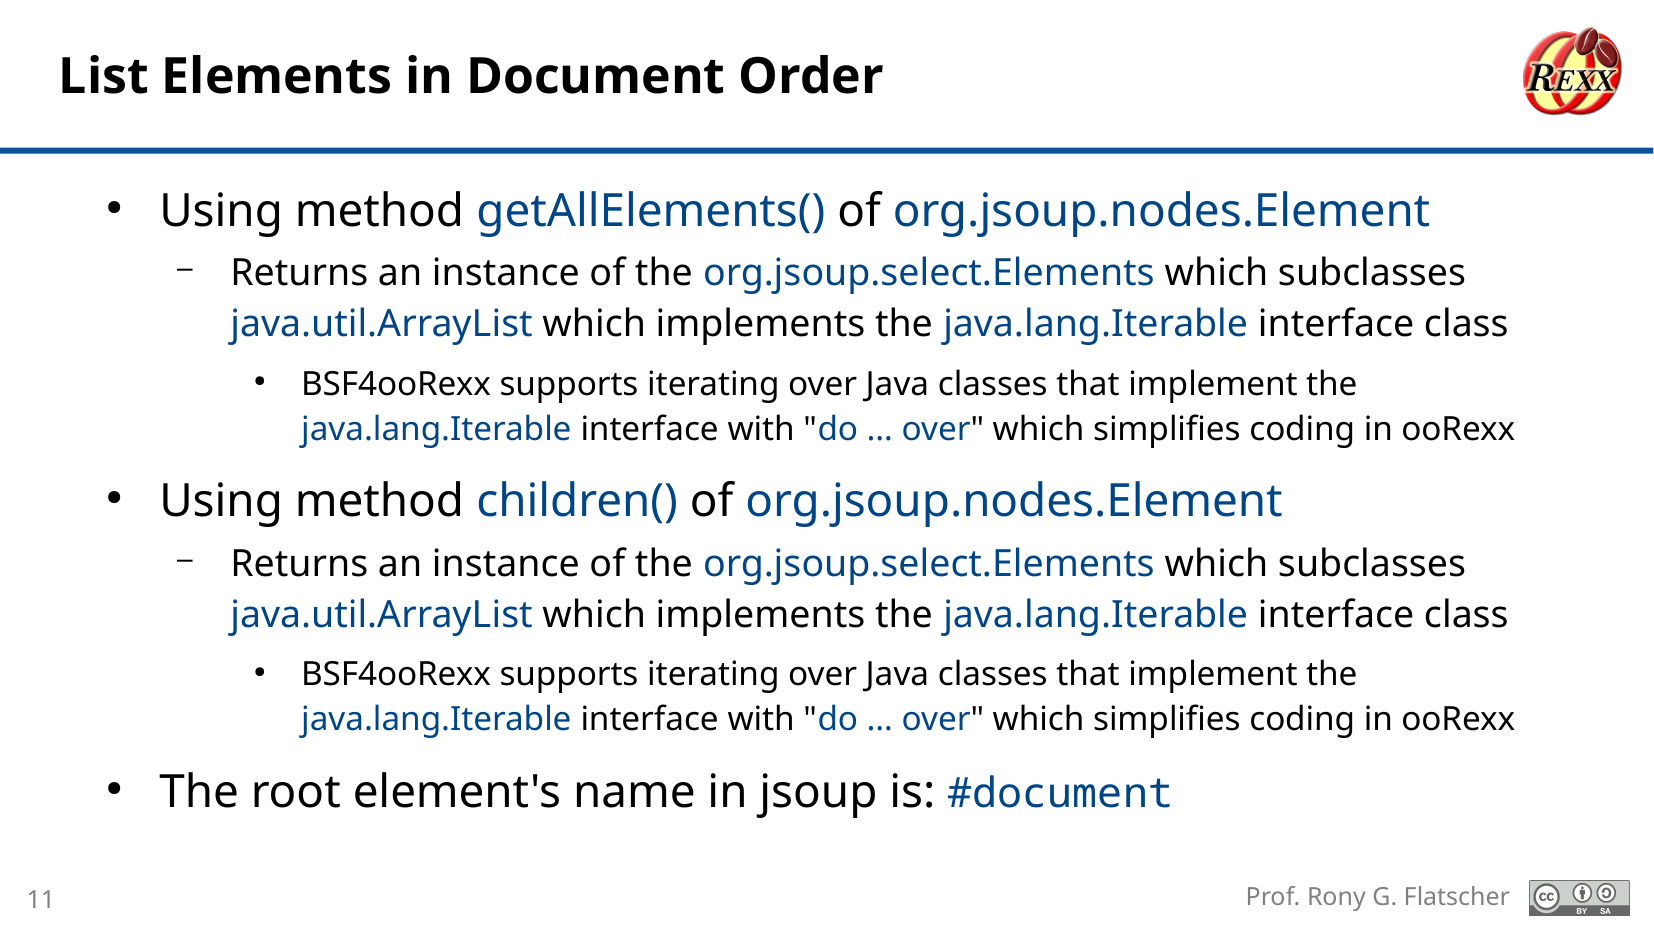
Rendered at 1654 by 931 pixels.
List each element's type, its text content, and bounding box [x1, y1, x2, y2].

title List Elements in Document Order [0, 0, 1625, 148]
list Using method getAllElements() of org.jsoup.nodes.Element Returns an instance of the org.jsoup.select.Elements which subclasses java.util.ArrayList which implements the java.lang.Iterable interface class BSF4ooRexx supports iterating over Java classes that implement the java.lang.Iterable interface with "do … over" which simplifies coding in ooRexx Using method children() of org.jsoup.nodes.Element Returns an instance of the org.jsoup.select.Elements which subclasses java.util.ArrayList which implements the java.lang.Iterable interface class BSF4ooRexx supports iterating over Java classes that implement the java.lang.Iterable interface with "do … over" which simplifies coding in ooRexx The root element's name in jsoup is: #document [88, 177, 1577, 857]
